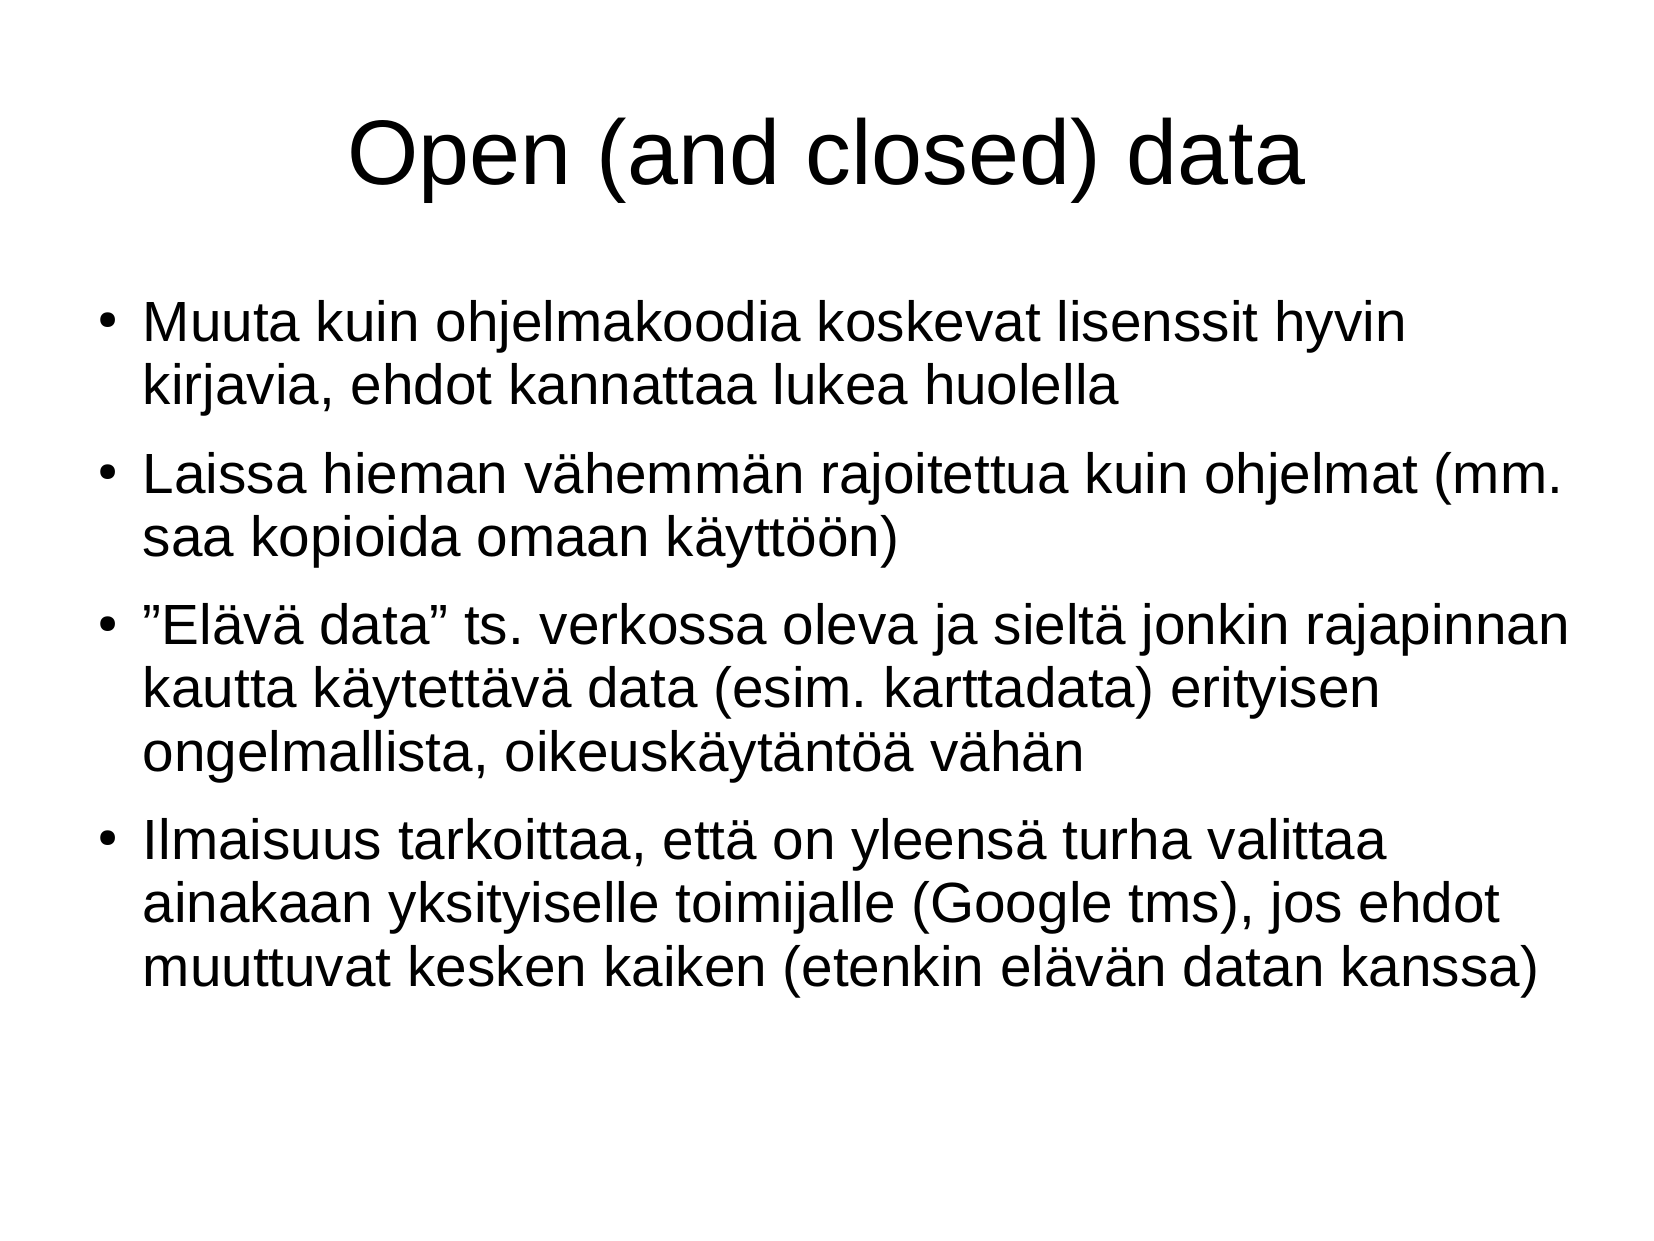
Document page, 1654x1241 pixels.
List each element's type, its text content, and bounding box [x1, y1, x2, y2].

list Muuta kuin ohjelmakoodia koskevat lisenssit hyvin kirjavia, ehdot kannattaa lukea huolella Laissa hieman vähemmän rajoitettua kuin ohjelmat (mm. saa kopioida omaan käyttöön) ”Elävä data” ts. verkossa oleva ja sieltä jonkin rajapinnan kautta käytettävä data (esim. karttadata) erityisen ongelmallista, oikeuskäytäntöä vähän Ilmaisuus tarkoittaa, että on yleensä turha valittaa ainakaan yksityiselle toimijalle (Google tms), jos ehdot muuttuvat kesken kaiken (etenkin elävän datan kanssa) [82, 290, 1571, 1010]
title Open (and closed) data [82, 49, 1571, 257]
